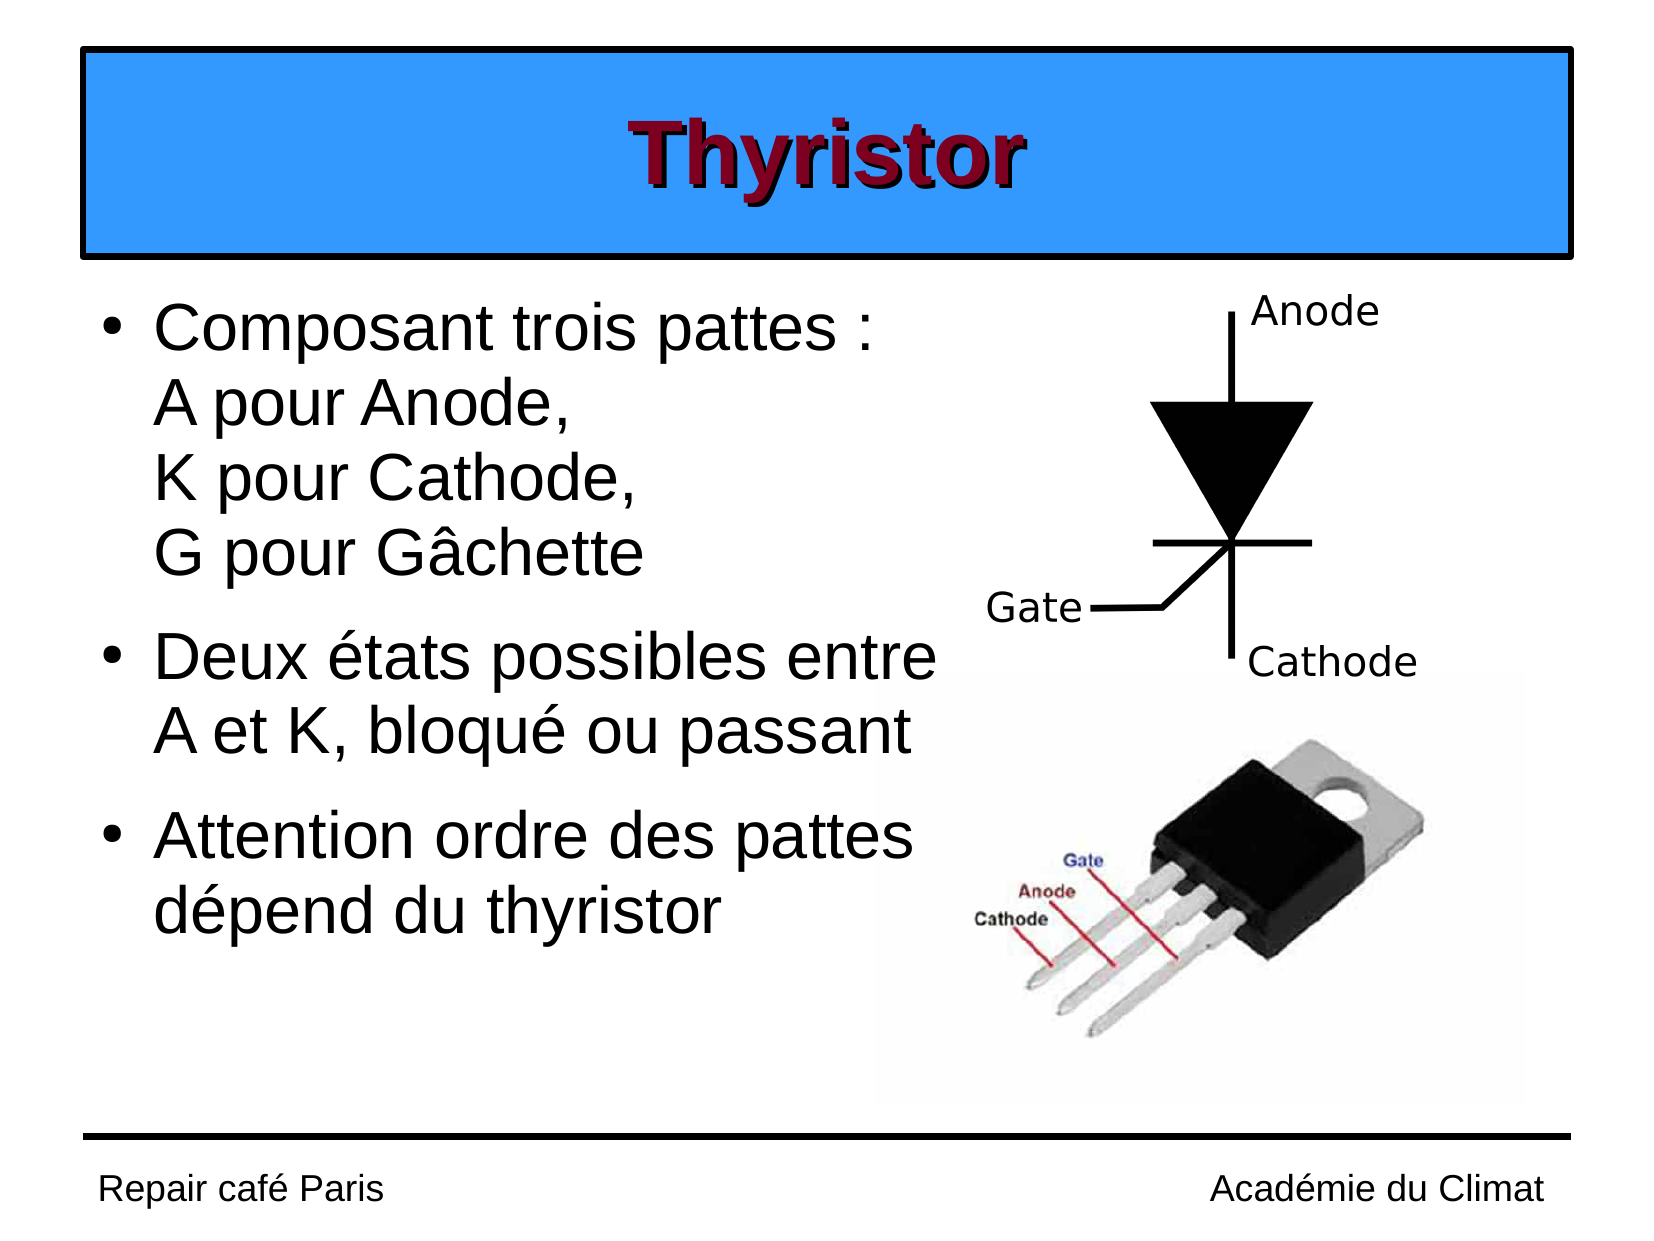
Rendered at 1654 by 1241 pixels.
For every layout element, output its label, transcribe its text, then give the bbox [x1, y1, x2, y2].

picture [875, 290, 1525, 1105]
text_box Repair café Paris Académie du Climat [82, 1160, 1571, 1217]
title Thyristor [82, 49, 1571, 257]
list Composant trois pattes : A pour Anode, K pour Cathode, G pour Gâchette Deux états possibles entre A et K, bloqué ou passant Attention ordre des pattes dépend du thyristor [82, 290, 945, 993]
